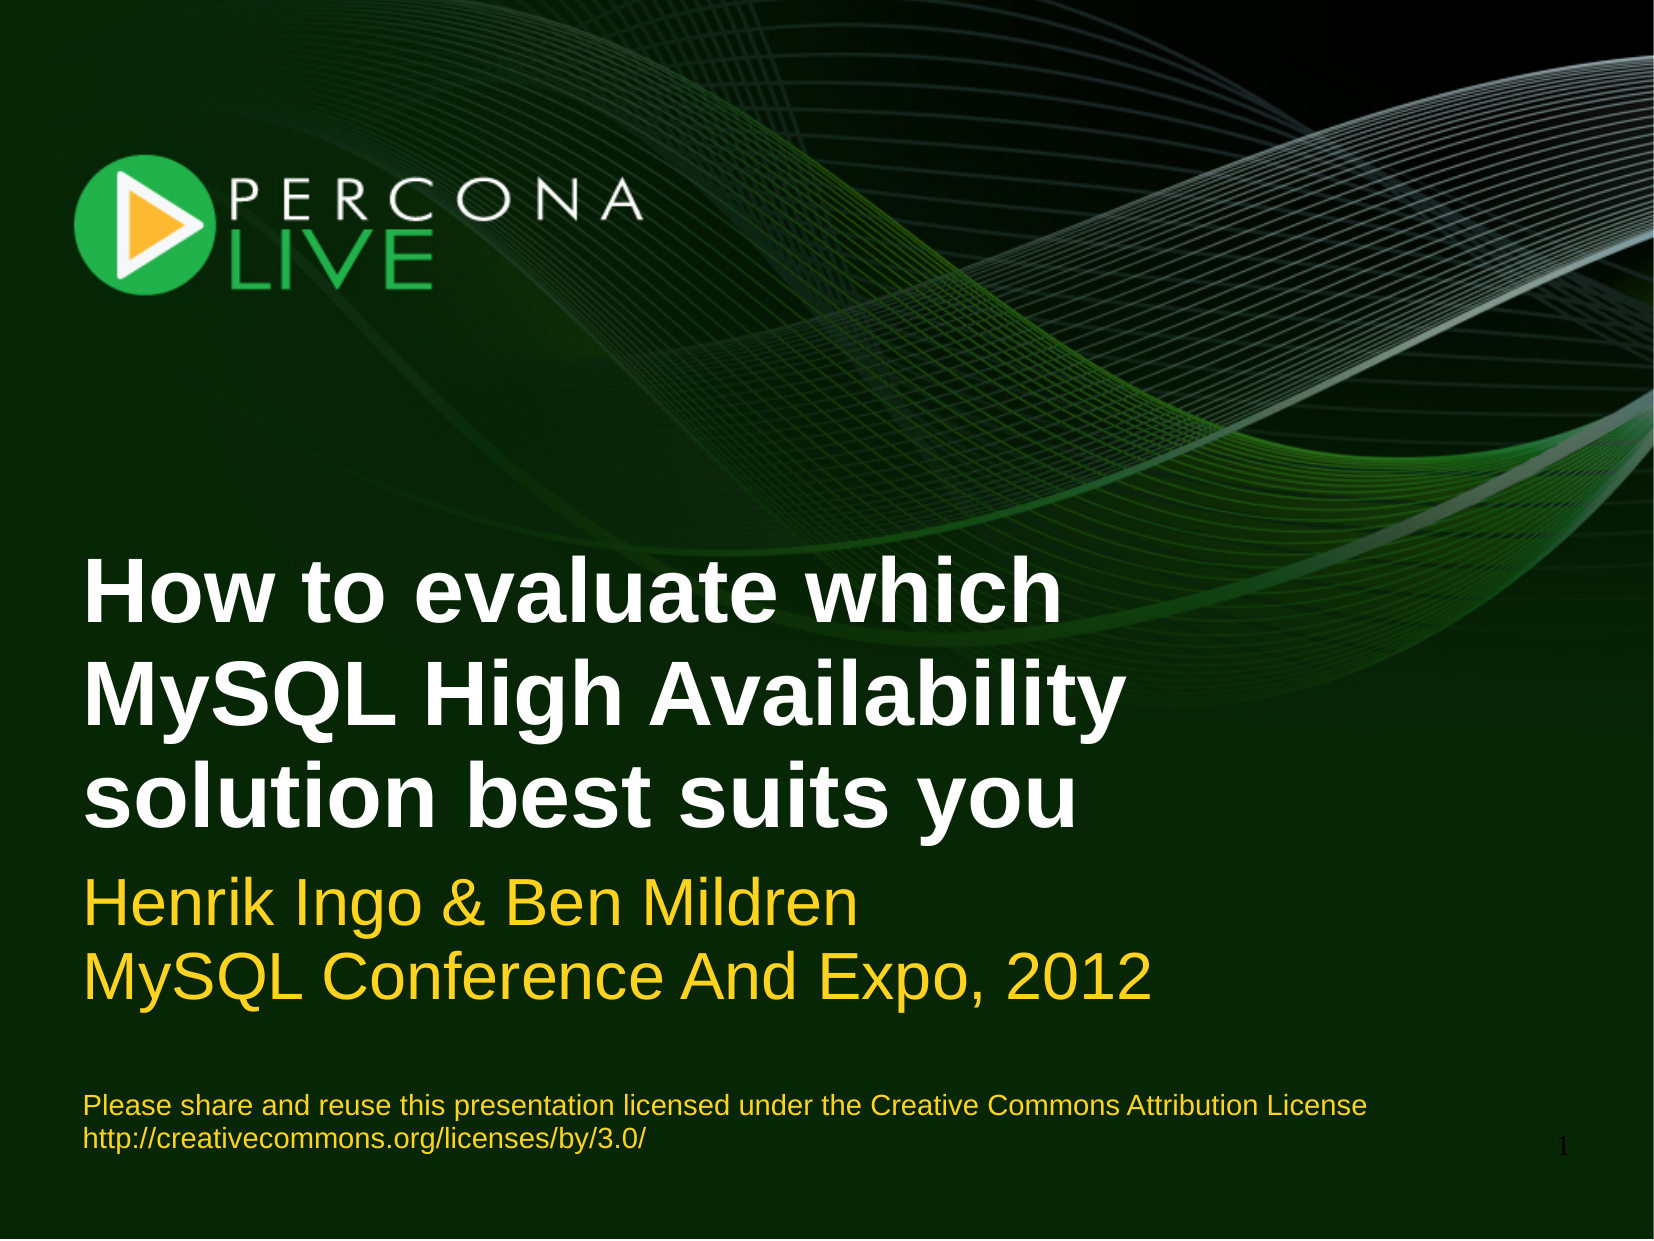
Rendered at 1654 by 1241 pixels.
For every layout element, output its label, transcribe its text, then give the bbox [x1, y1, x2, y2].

subtitle Henrik Ingo & Ben Mildren MySQL Conference And Expo, 2012 Please share and reuse this presentation licensed under the Creative Commons Attribution License http://creativecommons.org/licenses/by/3.0/ [82, 864, 1571, 1155]
title How to evaluate which MySQL High Availability solution best suits you [82, 539, 1571, 848]
picture [0, 0, 1654, 1239]
